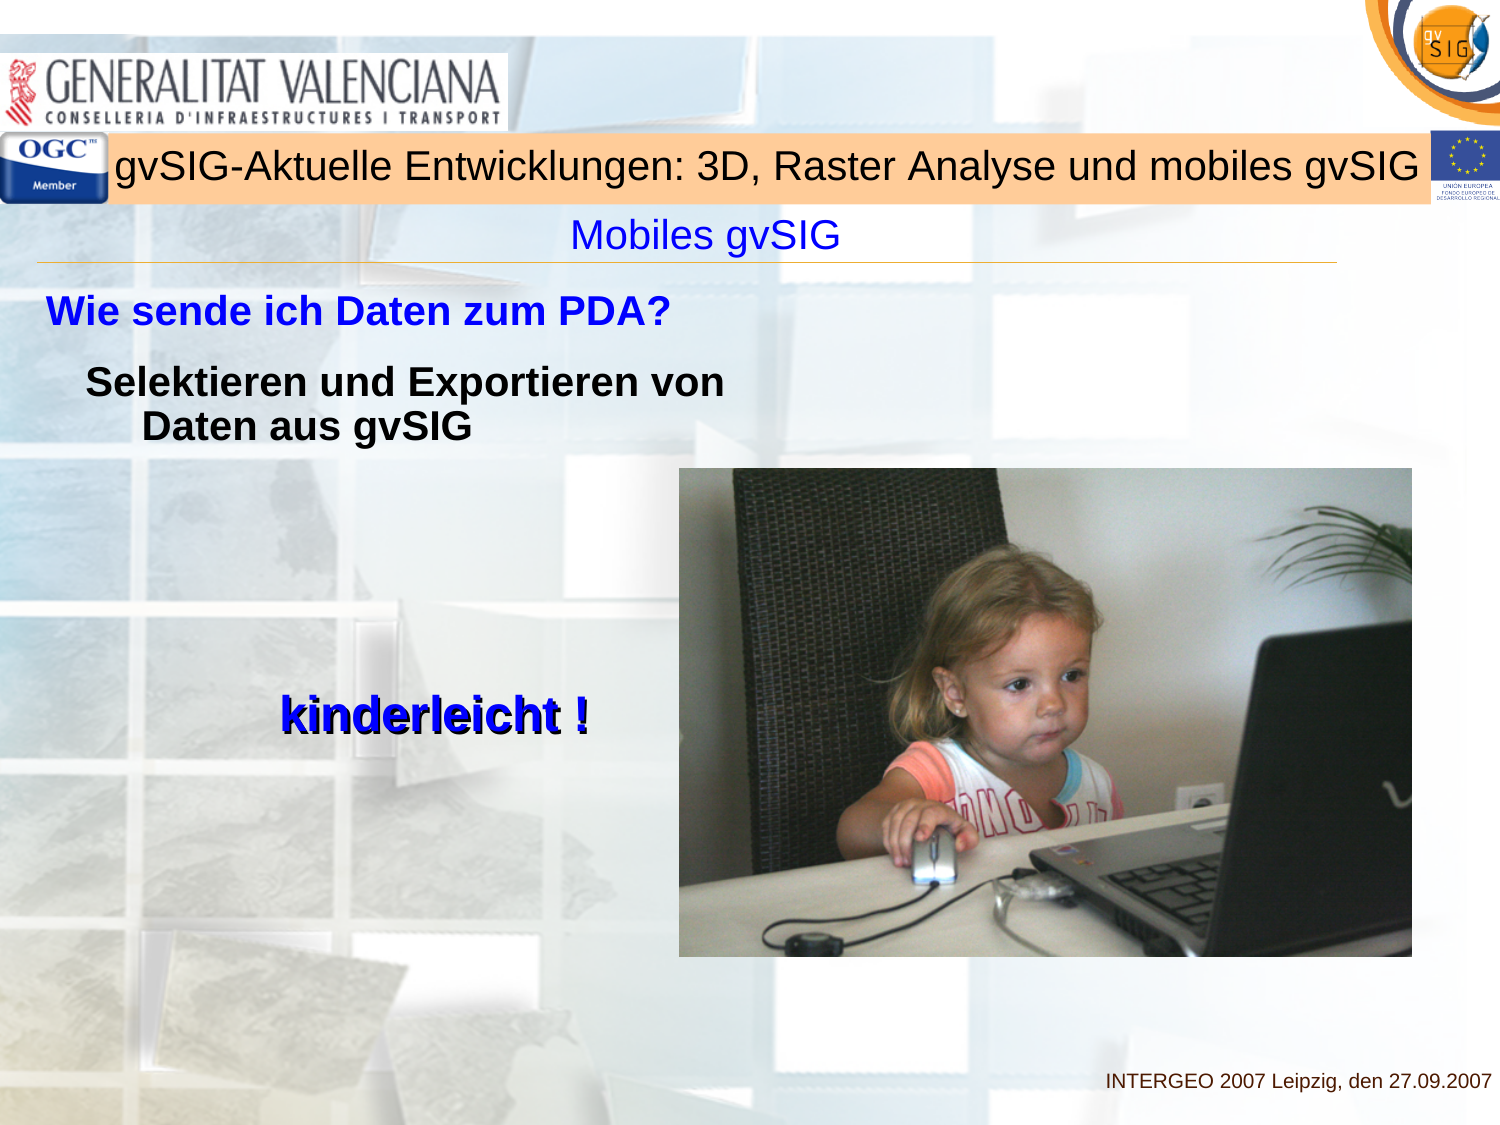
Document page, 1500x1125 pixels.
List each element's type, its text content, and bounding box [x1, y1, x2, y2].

picture [1363, 0, 1500, 127]
text_box Mobiles gvSIG [570, 214, 872, 262]
picture [0, 132, 109, 204]
text_box gvSIG-Aktuelle Entwicklungen: 3D, Raster Analyse und mobiles gvSIG [102, 145, 1434, 193]
list kinderleicht ! [252, 689, 591, 749]
text_box Selektieren und Exportieren von Daten aus gvSIG [85, 360, 830, 454]
text_box INTERGEO 2007 Leipzig, den 27.09.2007 [1103, 1070, 1495, 1094]
text_box Wie sende ich Daten zum PDA? [45, 289, 740, 338]
picture [0, 53, 508, 131]
picture [1429, 129, 1500, 200]
text_box [108, 133, 1431, 145]
picture [679, 468, 1412, 957]
text_box [108, 193, 1431, 205]
